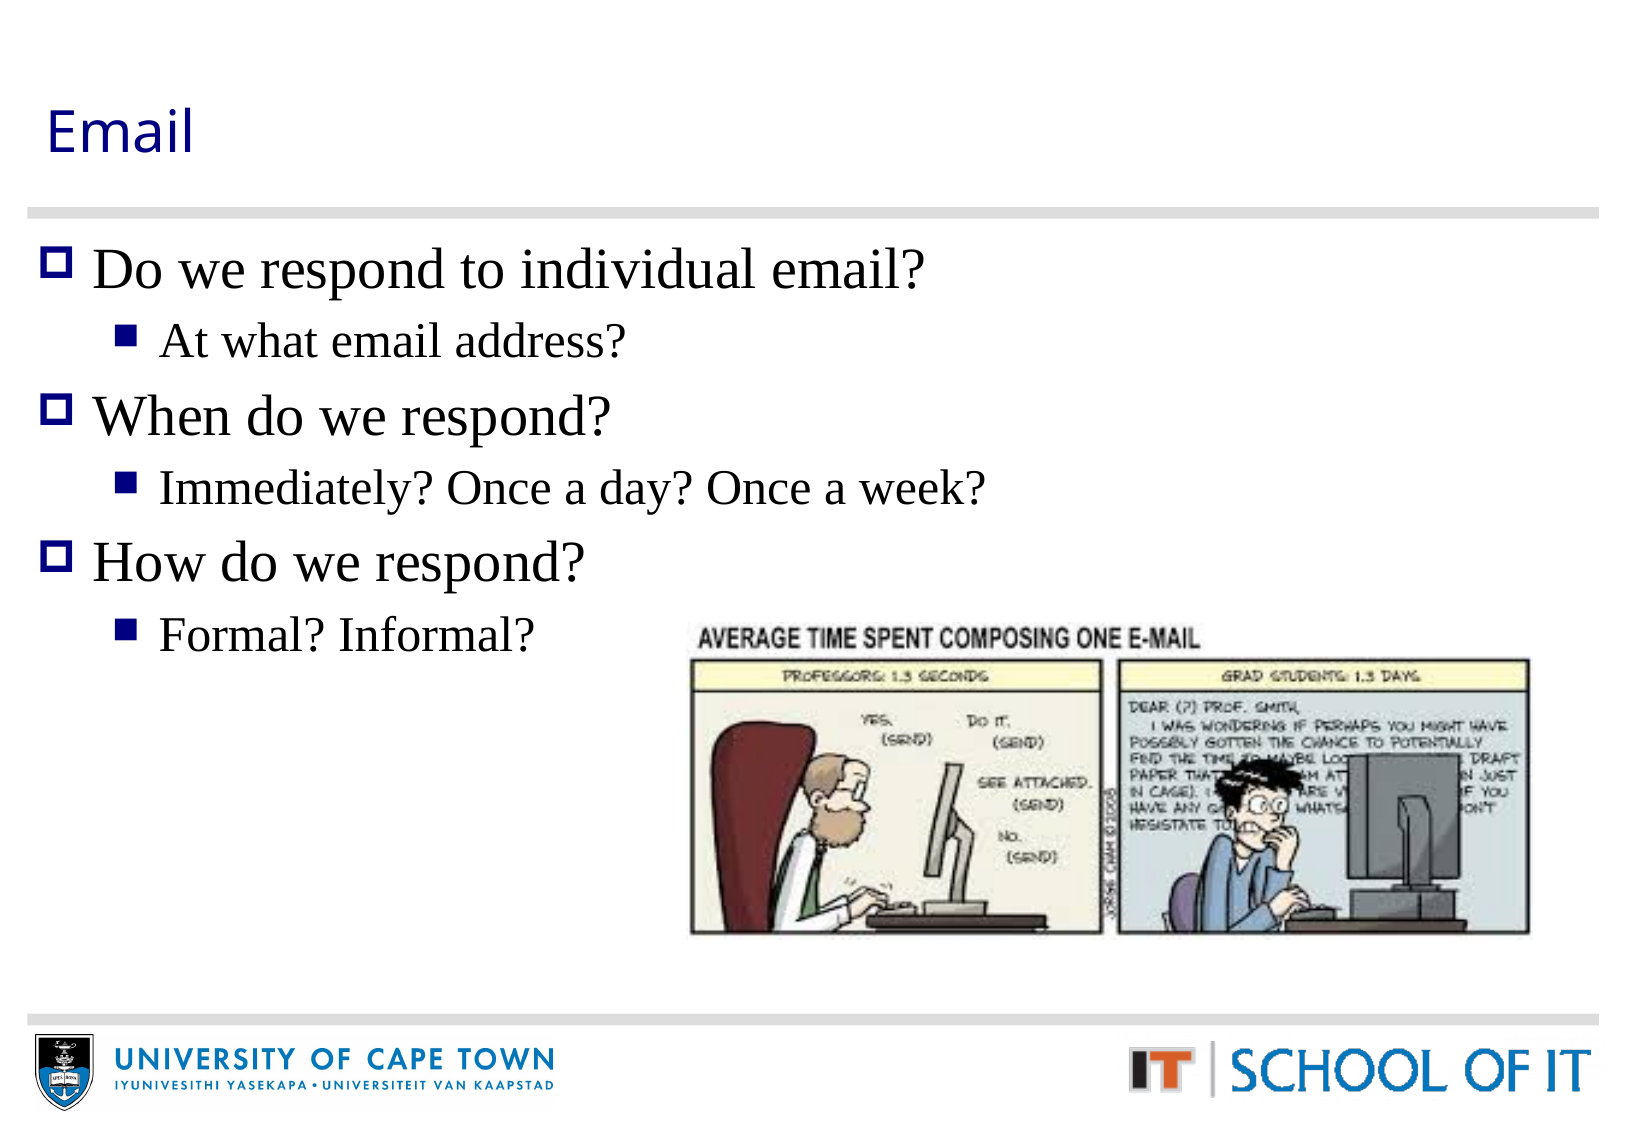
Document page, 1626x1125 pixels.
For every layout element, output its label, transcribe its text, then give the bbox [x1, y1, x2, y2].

list Do we respond to individual email? At what email address? When do we respond? Immediately? Once a day? Once a week? How do we respond? Formal? Informal? [36, 236, 1579, 998]
picture [1118, 1030, 1606, 1109]
picture [35, 1034, 553, 1111]
picture [686, 622, 1533, 941]
title Email [45, 66, 1583, 194]
